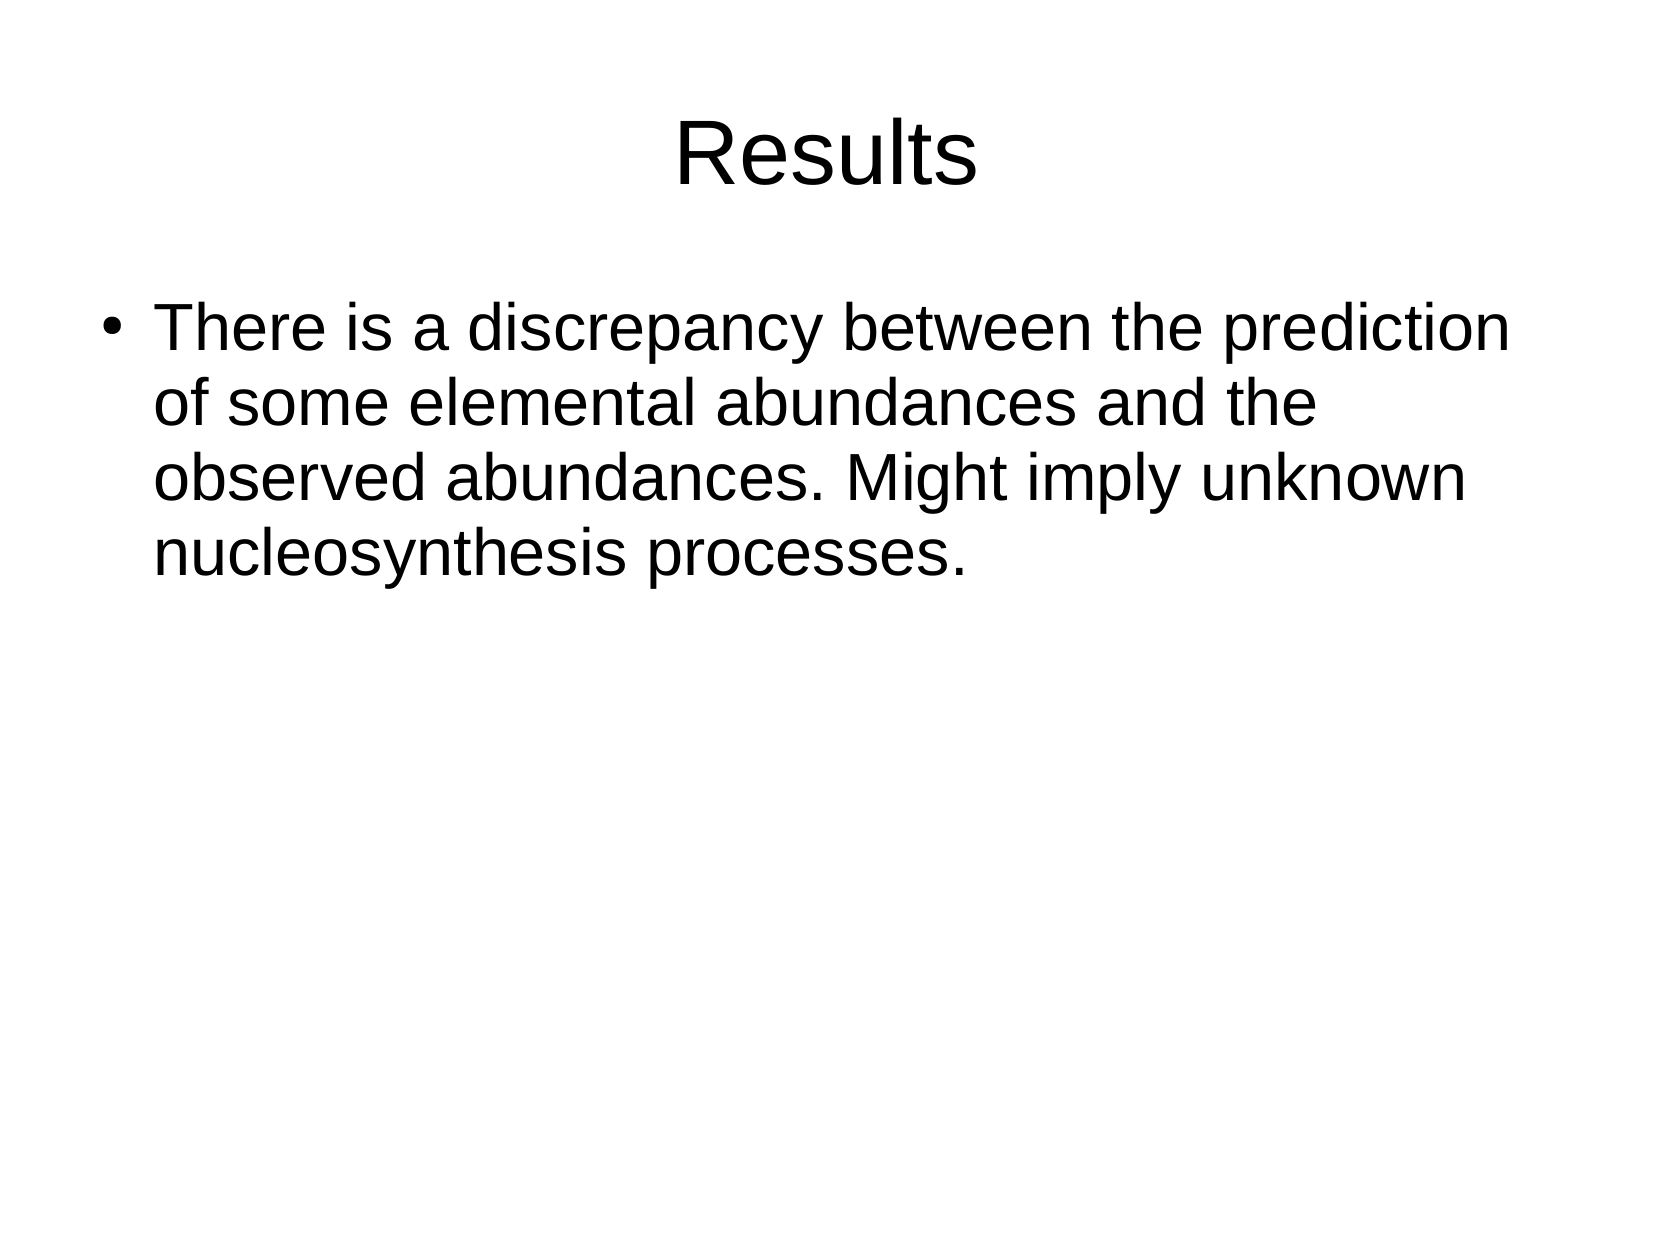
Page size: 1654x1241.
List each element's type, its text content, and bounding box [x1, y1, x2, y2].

list There is a discrepancy between the prediction of some elemental abundances and the observed abundances. Might imply unknown nucleosynthesis processes. [82, 290, 1571, 1010]
title Results [82, 49, 1571, 257]
